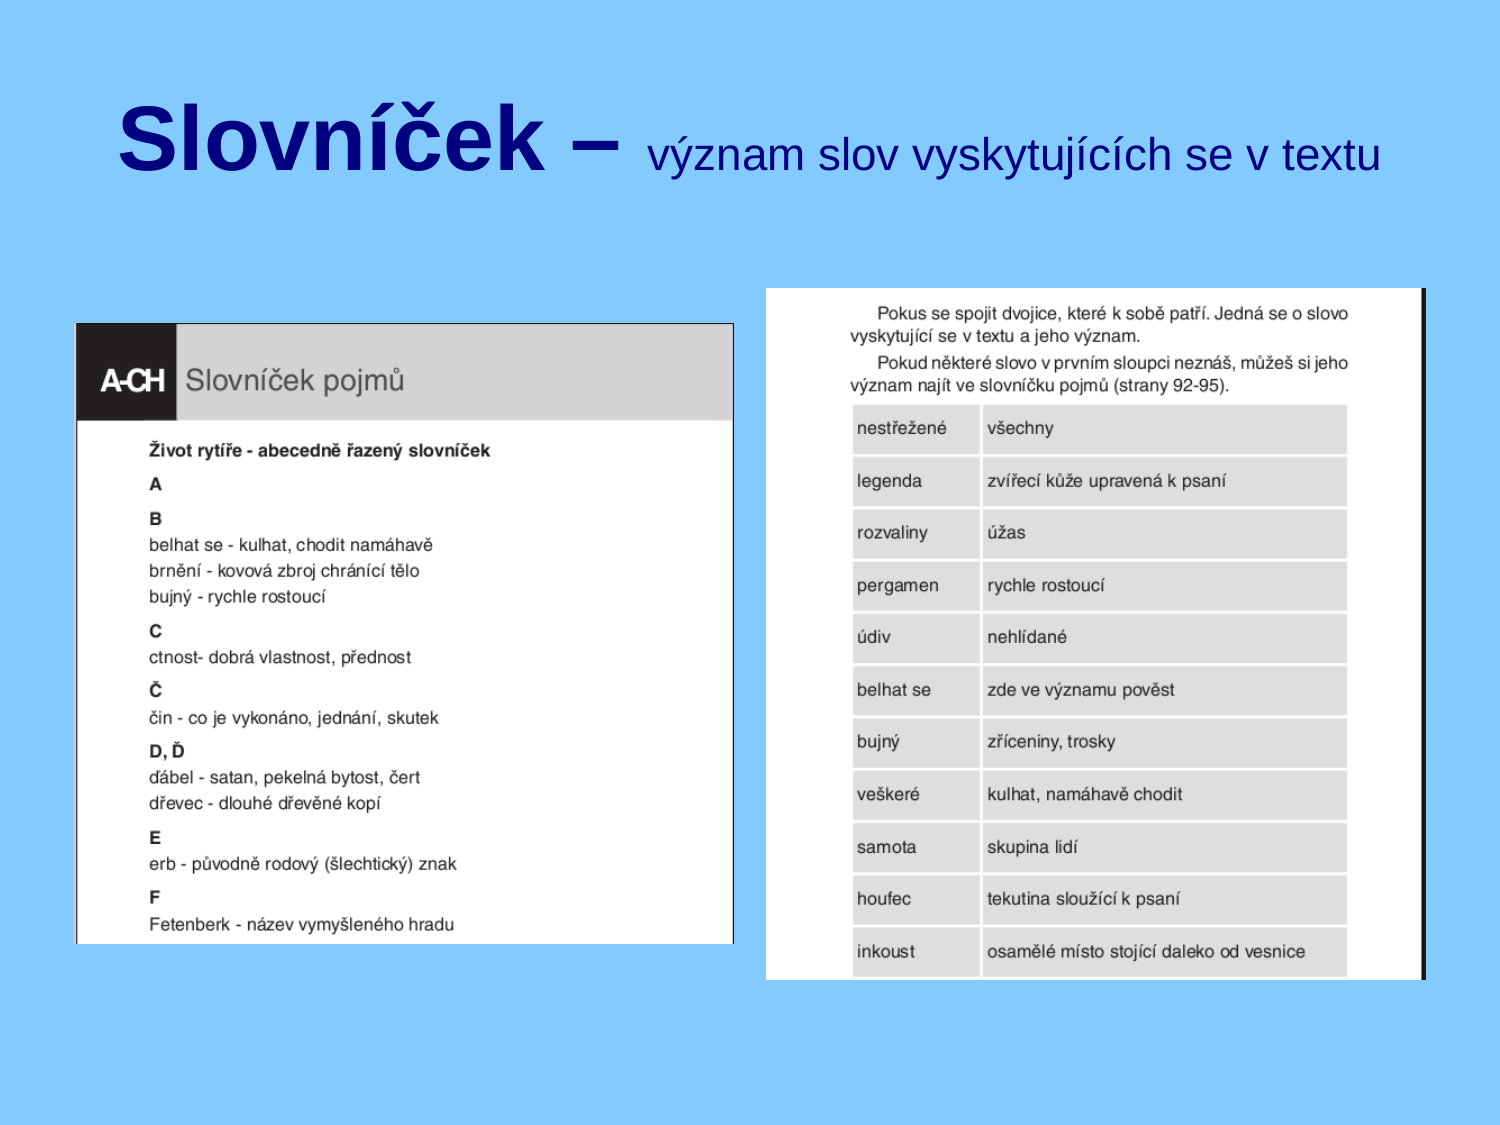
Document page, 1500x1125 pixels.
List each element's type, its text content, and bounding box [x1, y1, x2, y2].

picture [74, 323, 734, 944]
picture [766, 288, 1426, 980]
title Slovníček – význam slov vyskytujících se v textu [75, 21, 1426, 257]
